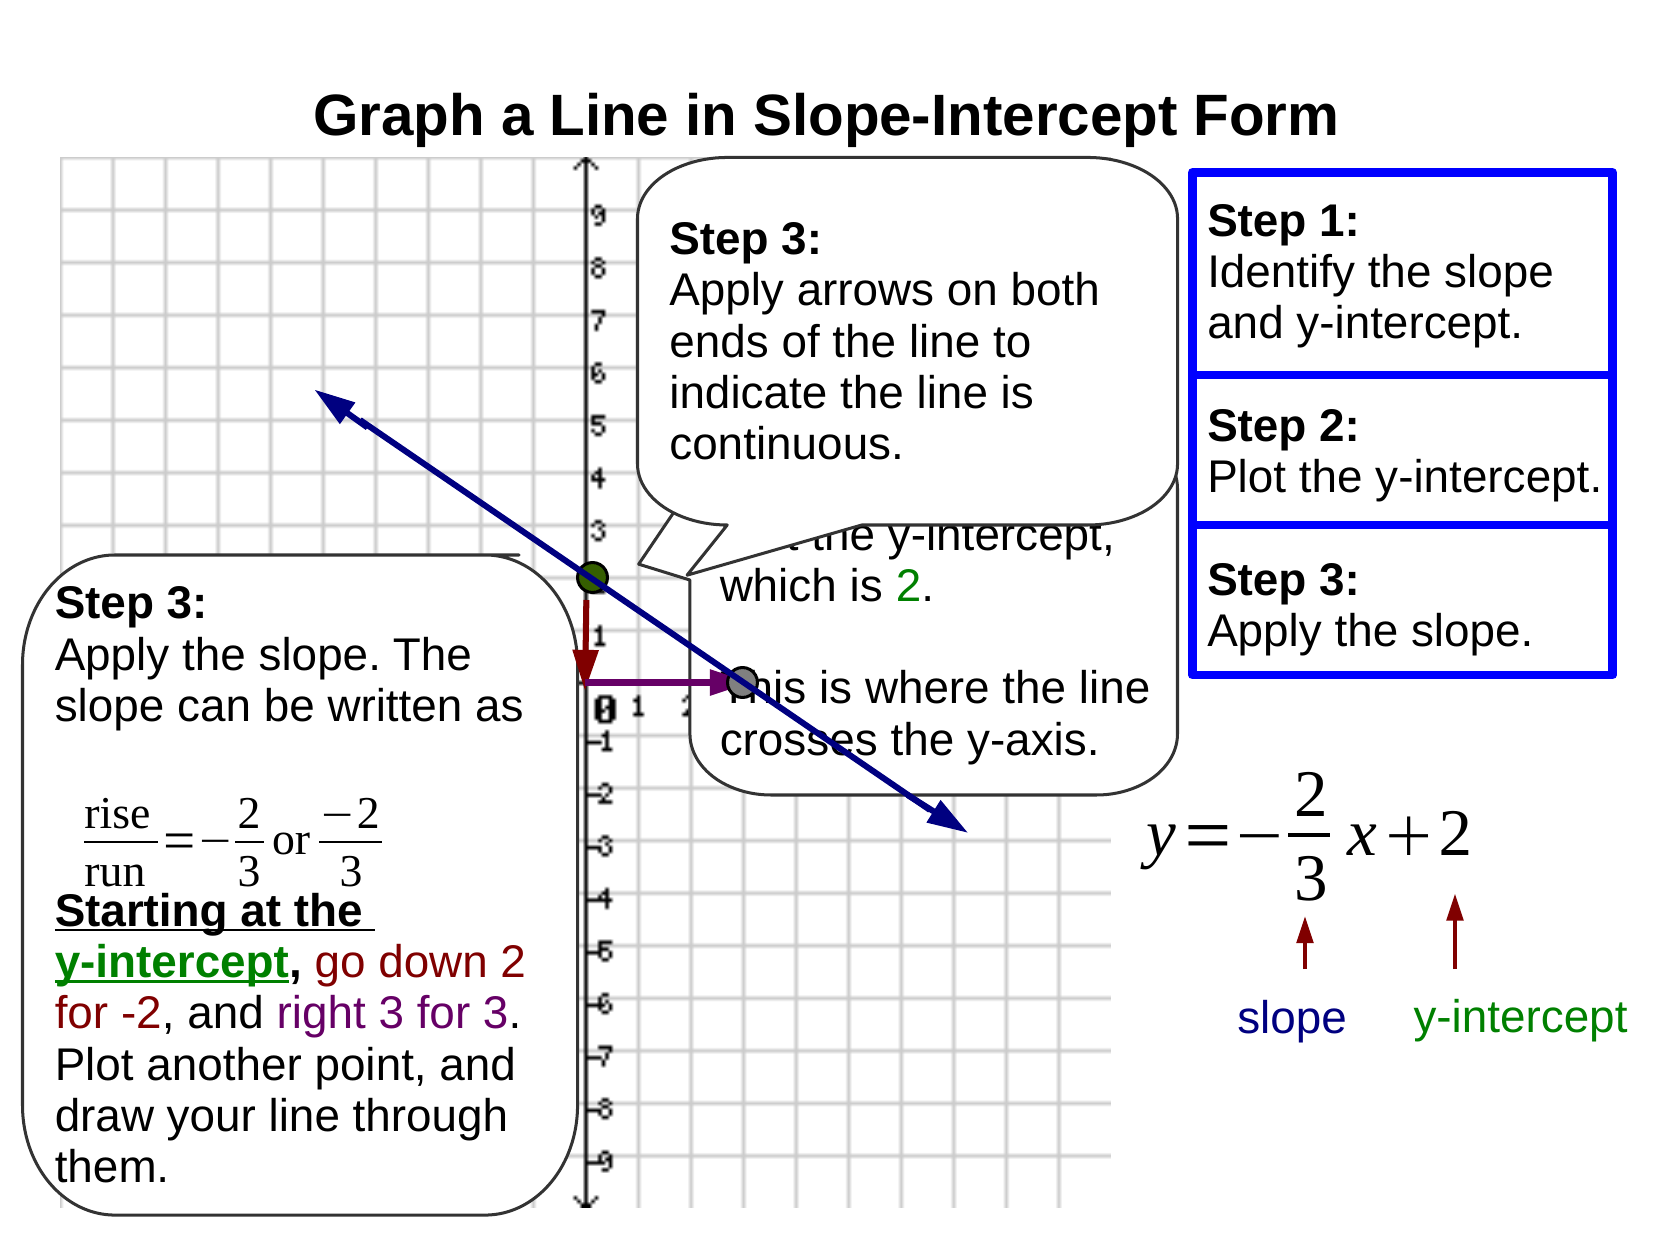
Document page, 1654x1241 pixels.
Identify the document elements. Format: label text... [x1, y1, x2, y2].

text_box slope [1222, 984, 1362, 1058]
text_box y-intercept [1398, 983, 1643, 1058]
text_box [727, 667, 758, 698]
text_box [577, 562, 608, 593]
picture [60, 1195, 80, 1208]
text_box Step 2: Plot the y-intercept, which is 2. This is where the line crosses the y-axis. [638, 476, 1178, 796]
chart [76, 787, 391, 897]
text_box Step 1: Identify the slope and y-intercept. Step 2: Plot the y-intercept. Step 3: Apply the slope. [1192, 187, 1621, 768]
text_box Graph a Line in Slope-Intercept Form [290, 75, 1364, 157]
text_box Step 1: Identify the slope and y-intercept. Step 2: Plot the y-intercept. Step 3: Apply the slope. [1197, 187, 1608, 371]
text_box Step 1: Identify the slope and y-intercept. Step 2: Plot the y-intercept. Step 3: Apply the slope. [1197, 529, 1608, 671]
text_box Step 3: Apply arrows on both ends of the line to indicate the line is continuous. [637, 157, 1178, 576]
text_box Step 3: Apply the slope. The slope can be written as Starting at the y-intercept, go down 2 for -2, and right 3 for 3. Plot another point, and draw your line through them. [22, 555, 578, 1216]
chart [1132, 756, 1478, 915]
text_box Step 1: Identify the slope and y-intercept. Step 2: Plot the y-intercept. Step 3: Apply the slope. [1197, 379, 1608, 521]
picture [60, 157, 1111, 1208]
